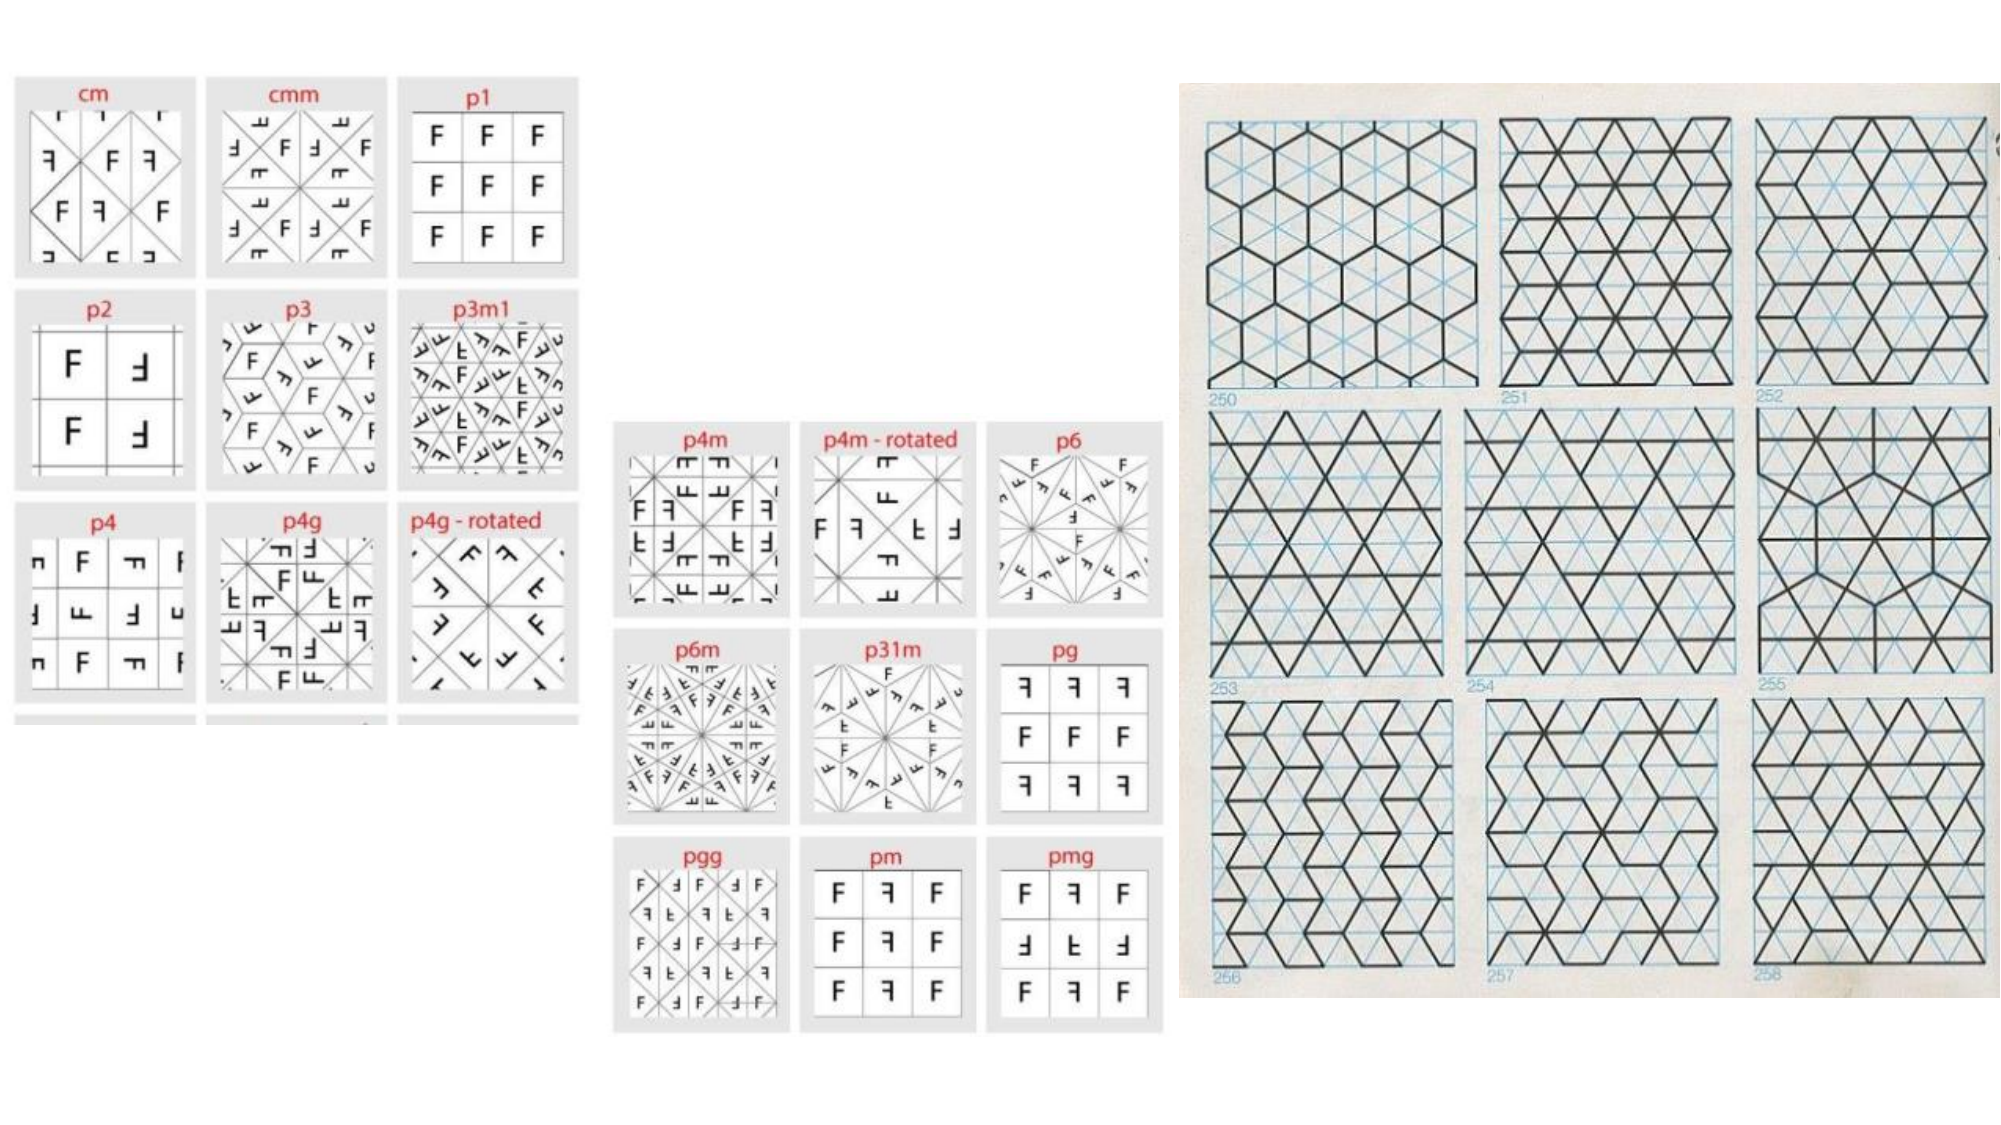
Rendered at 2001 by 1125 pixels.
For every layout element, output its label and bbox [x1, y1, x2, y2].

picture [0, 54, 2000, 1037]
